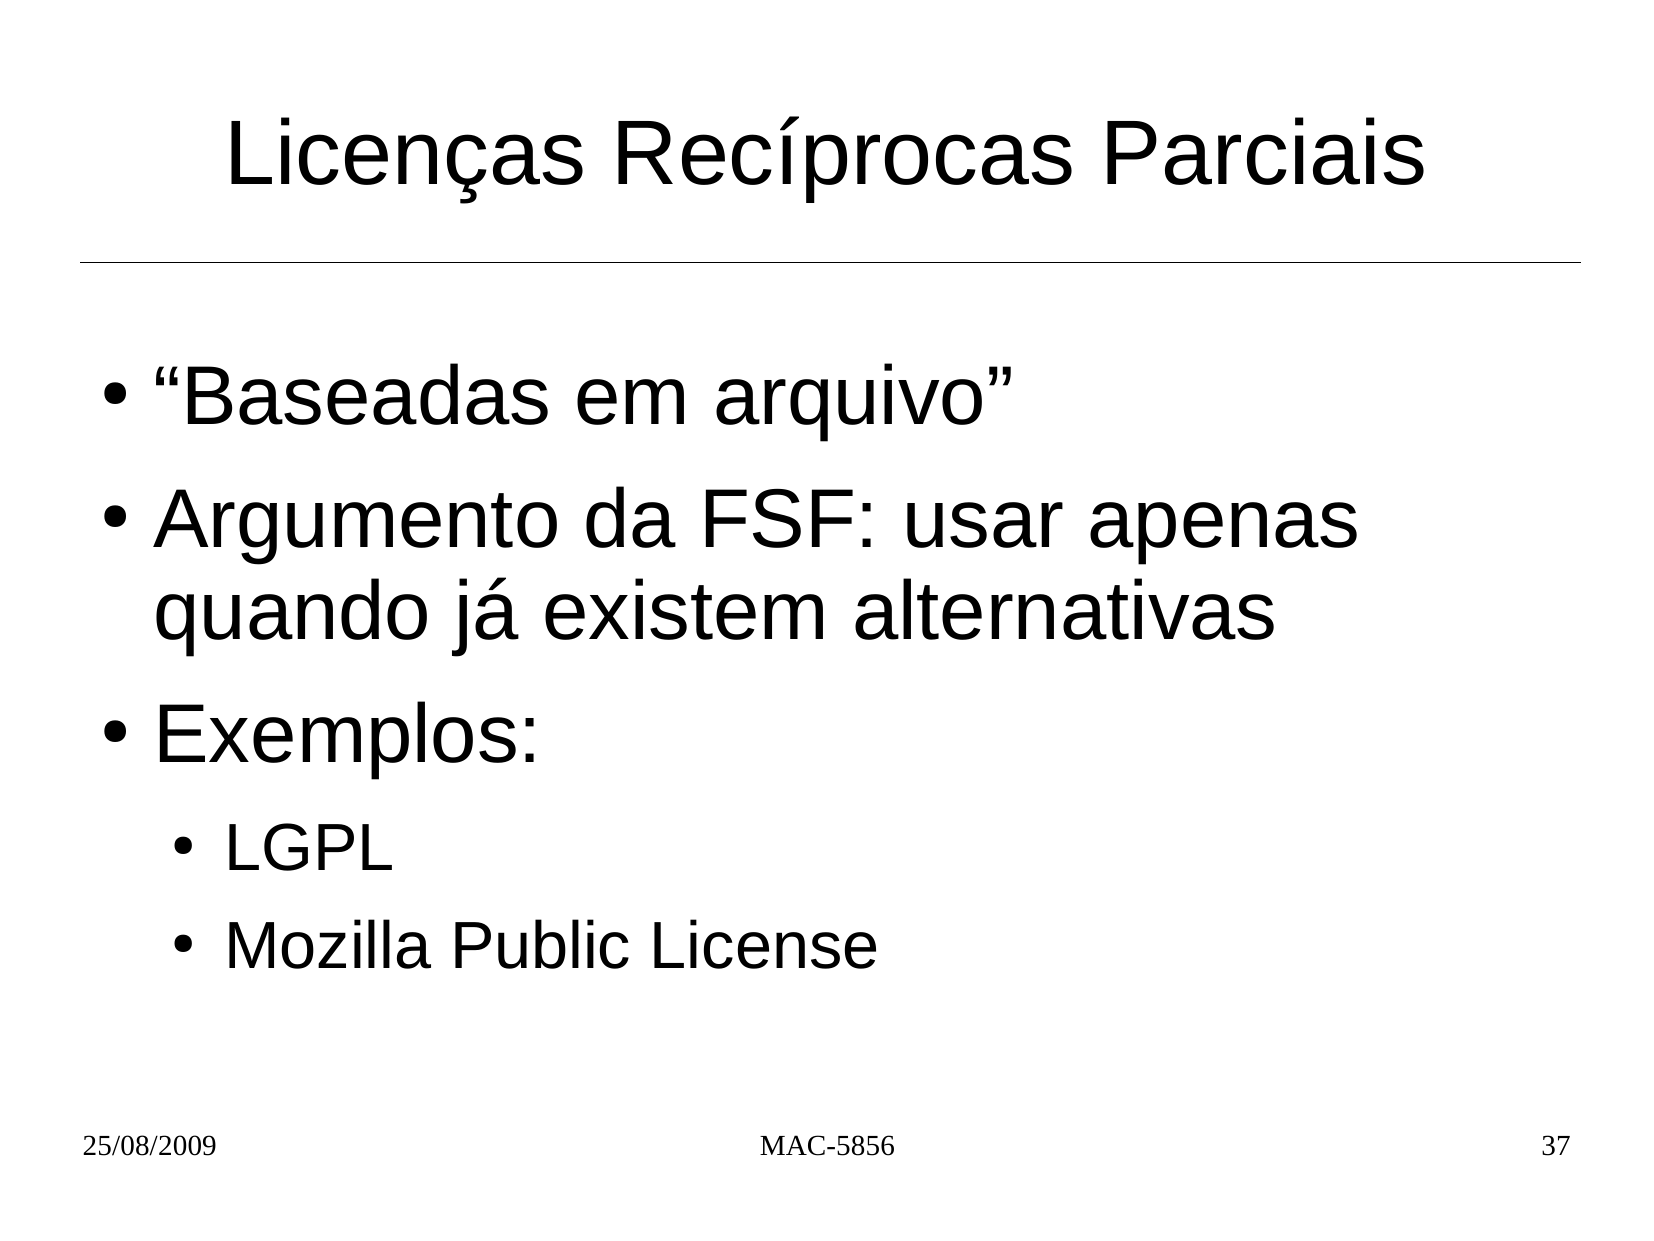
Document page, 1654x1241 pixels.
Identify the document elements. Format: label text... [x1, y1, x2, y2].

list “Baseadas em arquivo” Argumento da FSF: usar apenas quando já existem alternativas Exemplos: LGPL Mozilla Public License [82, 349, 1571, 1095]
title Licenças Recíprocas Parciais [82, 56, 1571, 250]
